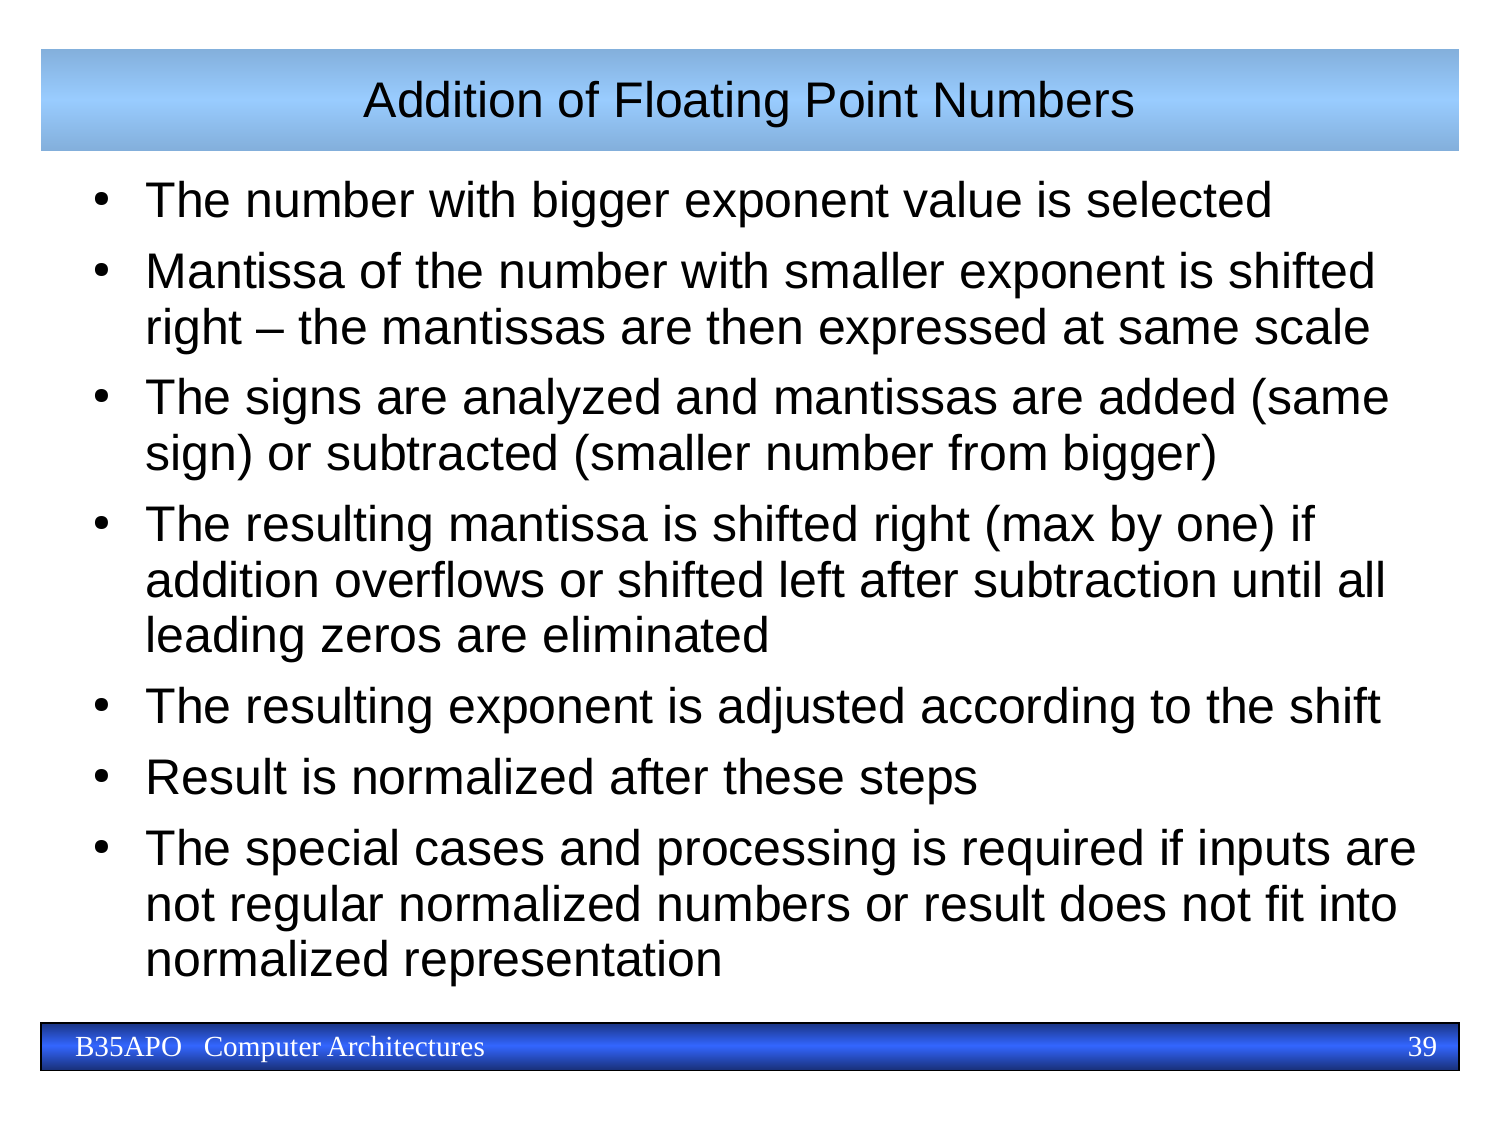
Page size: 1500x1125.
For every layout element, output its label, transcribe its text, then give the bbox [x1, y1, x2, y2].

title Addition of Floating Point Numbers [41, 49, 1459, 151]
list The number with bigger exponent value is selected Mantissa of the number with smaller exponent is shifted right – the mantissas are then expressed at same scale The signs are analyzed and mantissas are added (same sign) or subtracted (smaller number from bigger) The resulting mantissa is shifted right (max by one) if addition overflows or shifted left after subtraction until all leading zeros are eliminated The resulting exponent is adjusted according to the shift Result is normalized after these steps The special cases and processing is required if inputs are not regular normalized numbers or result does not fit into normalized representation [75, 172, 1426, 1013]
